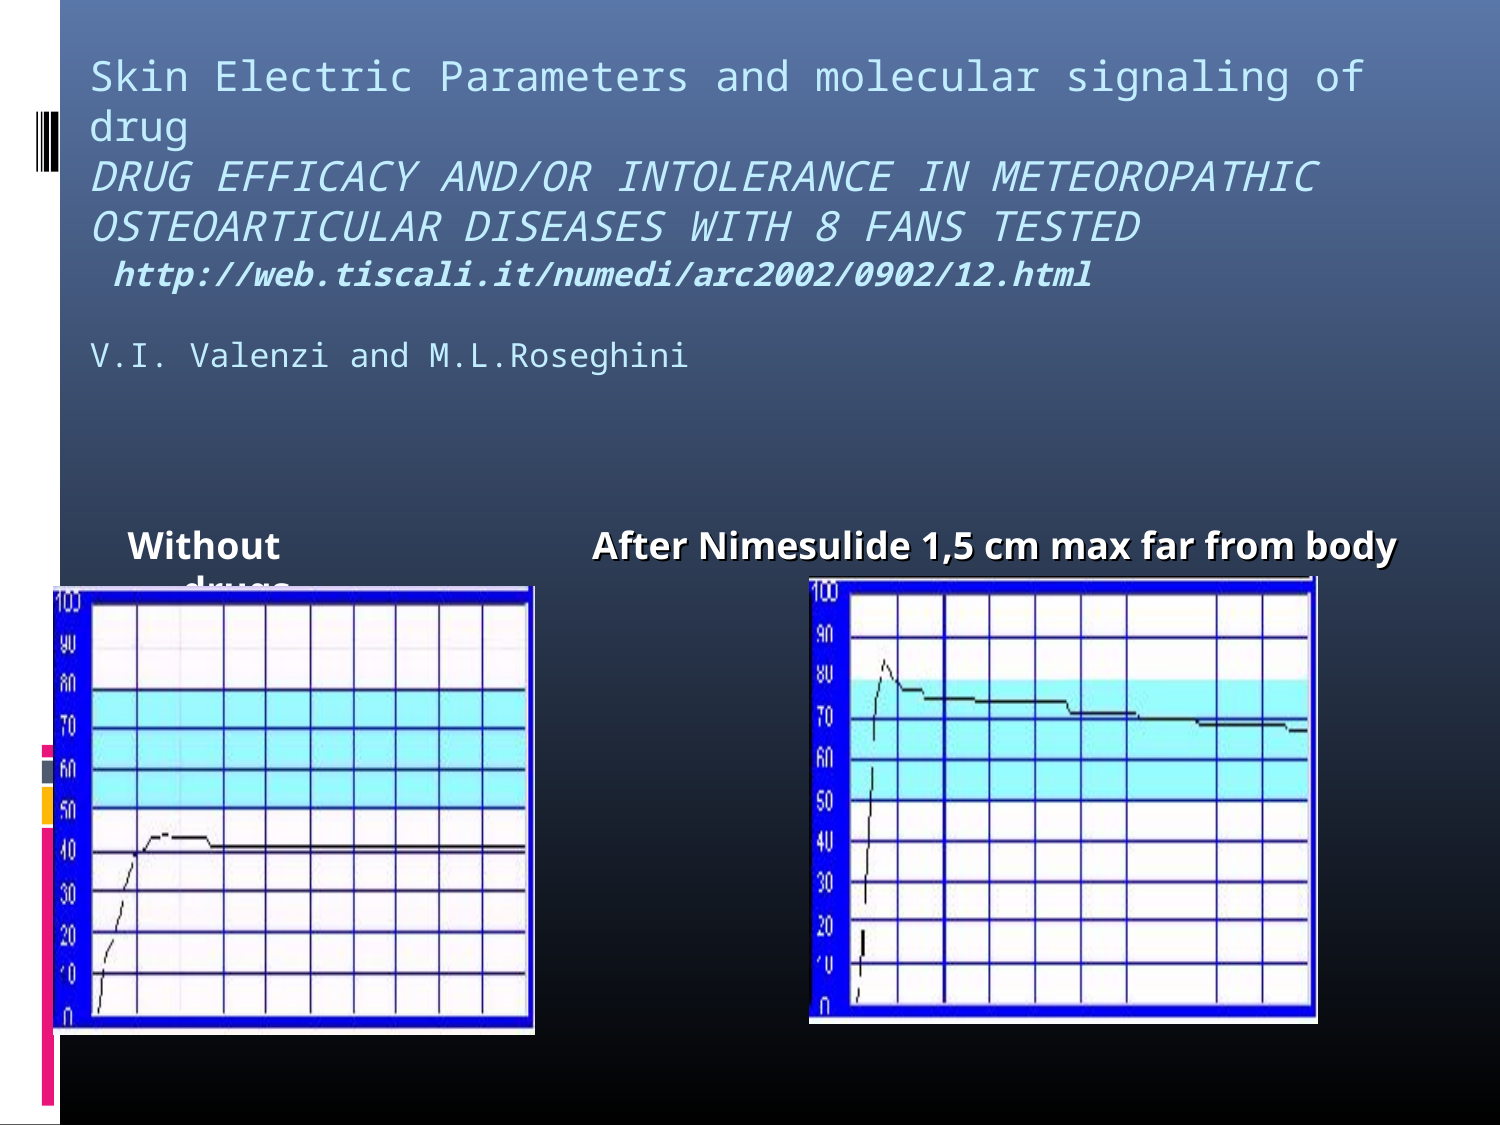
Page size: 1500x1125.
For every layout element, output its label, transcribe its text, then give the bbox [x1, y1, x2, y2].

text_box After Nimesulide 1,5 cm max far from body [575, 514, 1500, 575]
text_box Without drugs [100, 514, 401, 575]
picture [809, 576, 1318, 1024]
picture [53, 586, 535, 1035]
text_box Skin Electric Parameters and molecular signaling of drug DRUG EFFICACY AND/OR INTOLERANCE IN METEOROPATHIC OSTEOARTICULAR DISEASES WITH 8 FANS TESTED http://web.tiscali.it/numedi/arc2002/0902/12.html V.I. Valenzi and M.L.Roseghini [75, 41, 1451, 335]
